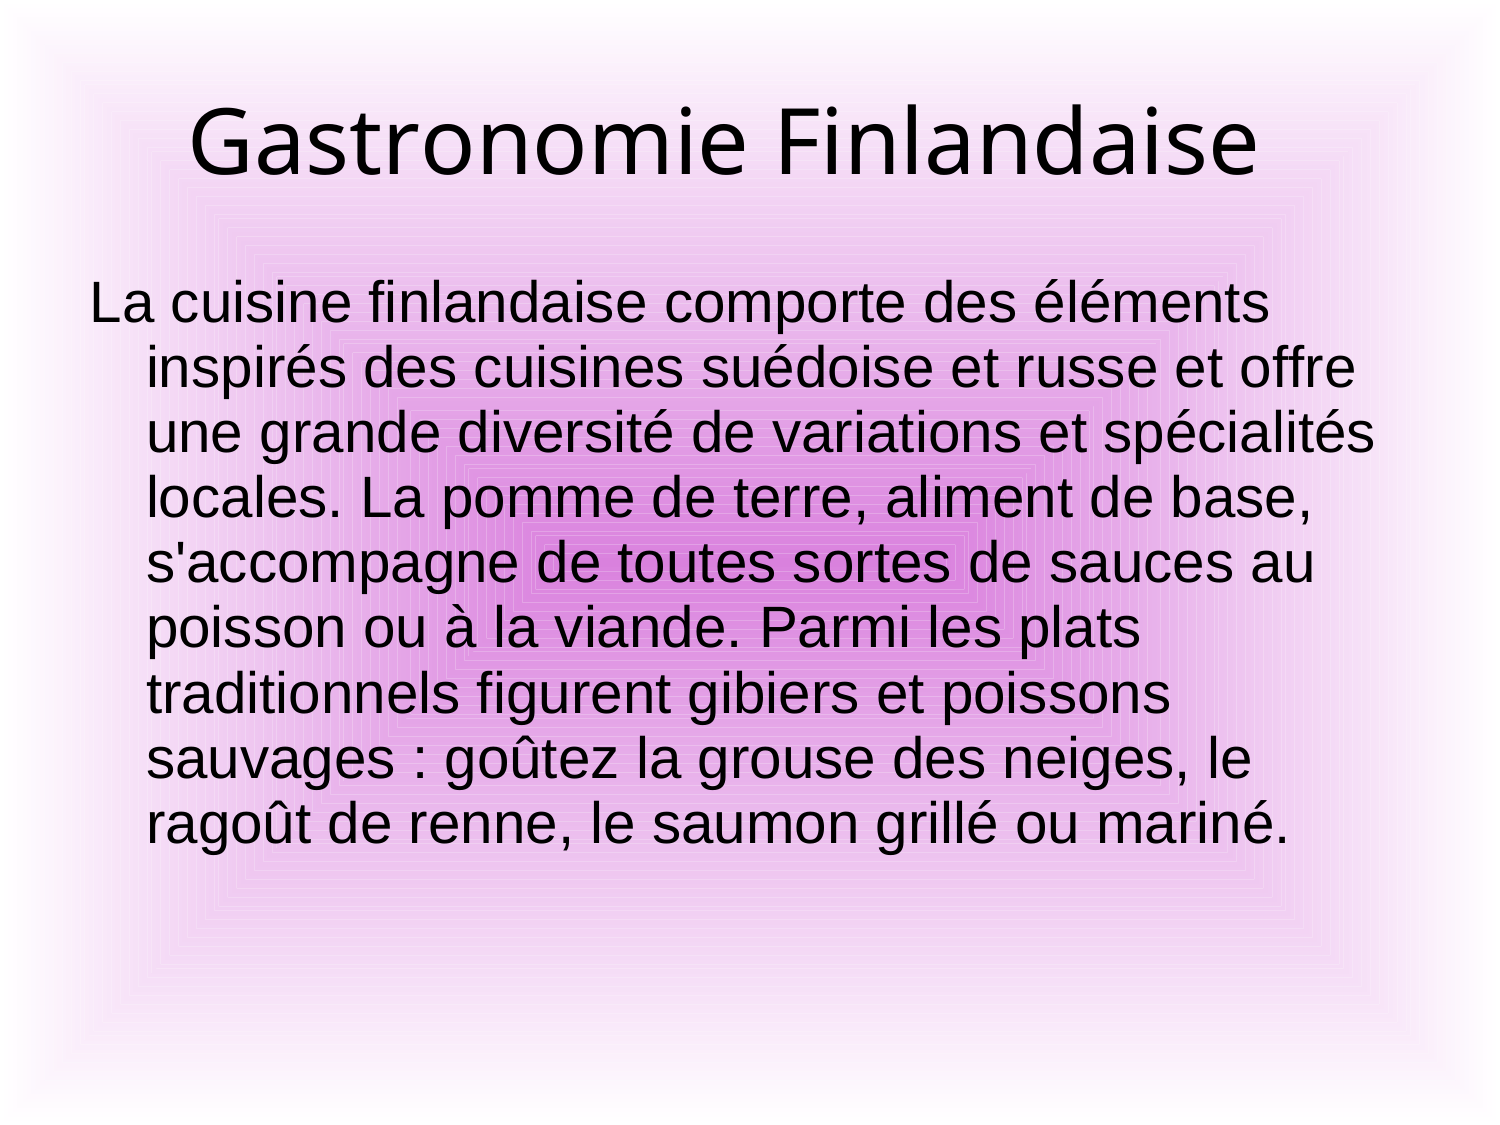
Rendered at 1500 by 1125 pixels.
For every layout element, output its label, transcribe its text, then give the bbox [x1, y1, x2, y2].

list La cuisine finlandaise comporte des éléments inspirés des cuisines suédoise et russe et offre une grande diversité de variations et spécialités locales. La pomme de terre, aliment de base, s'accompagne de toutes sortes de sauces au poisson ou à la viande. Parmi les plats traditionnels figurent gibiers et poissons sauvages : goûtez la grouse des neiges, le ragoût de renne, le saumon grillé ou mariné. [75, 262, 1426, 1006]
title Gastronomie Finlandaise [75, 45, 1426, 233]
